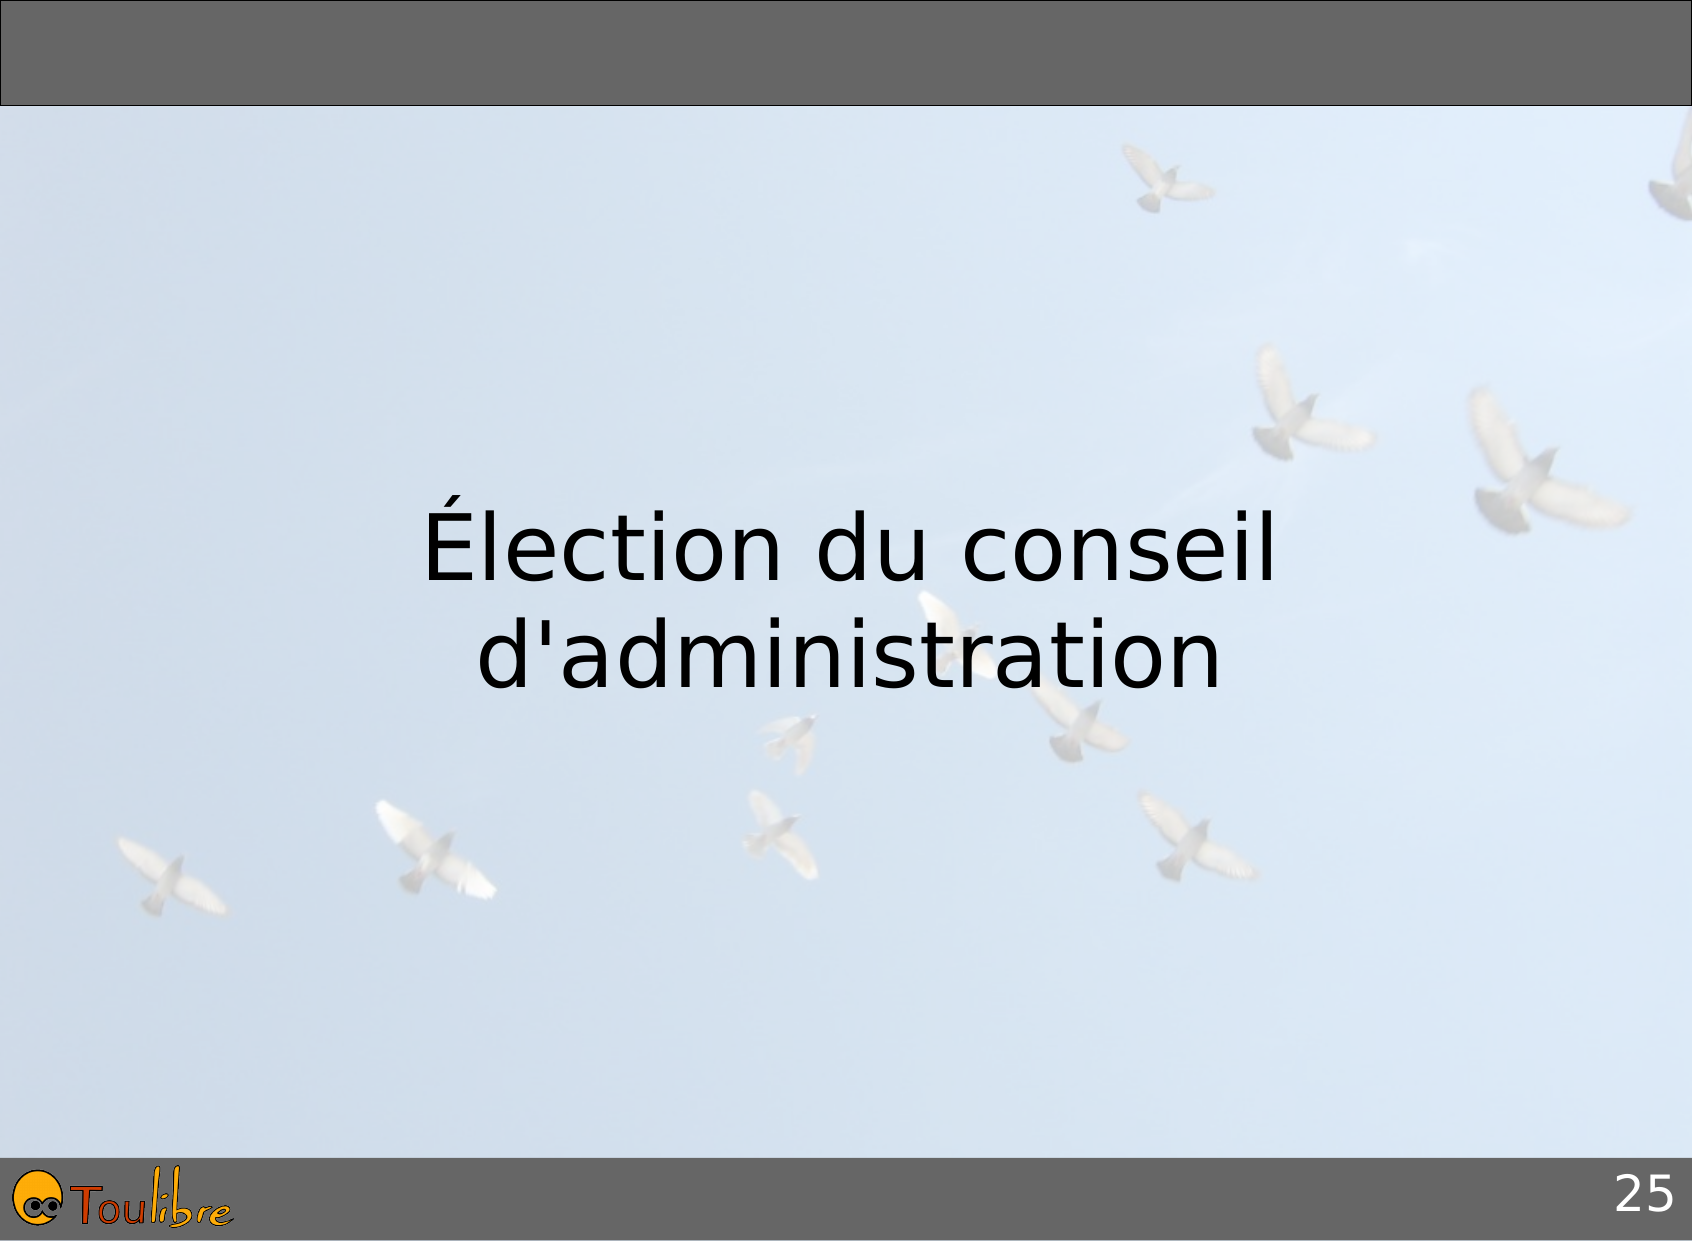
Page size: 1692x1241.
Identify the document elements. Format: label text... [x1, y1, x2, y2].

title Élection du conseil d'administration [89, 495, 1613, 710]
picture [12, 1165, 234, 1228]
